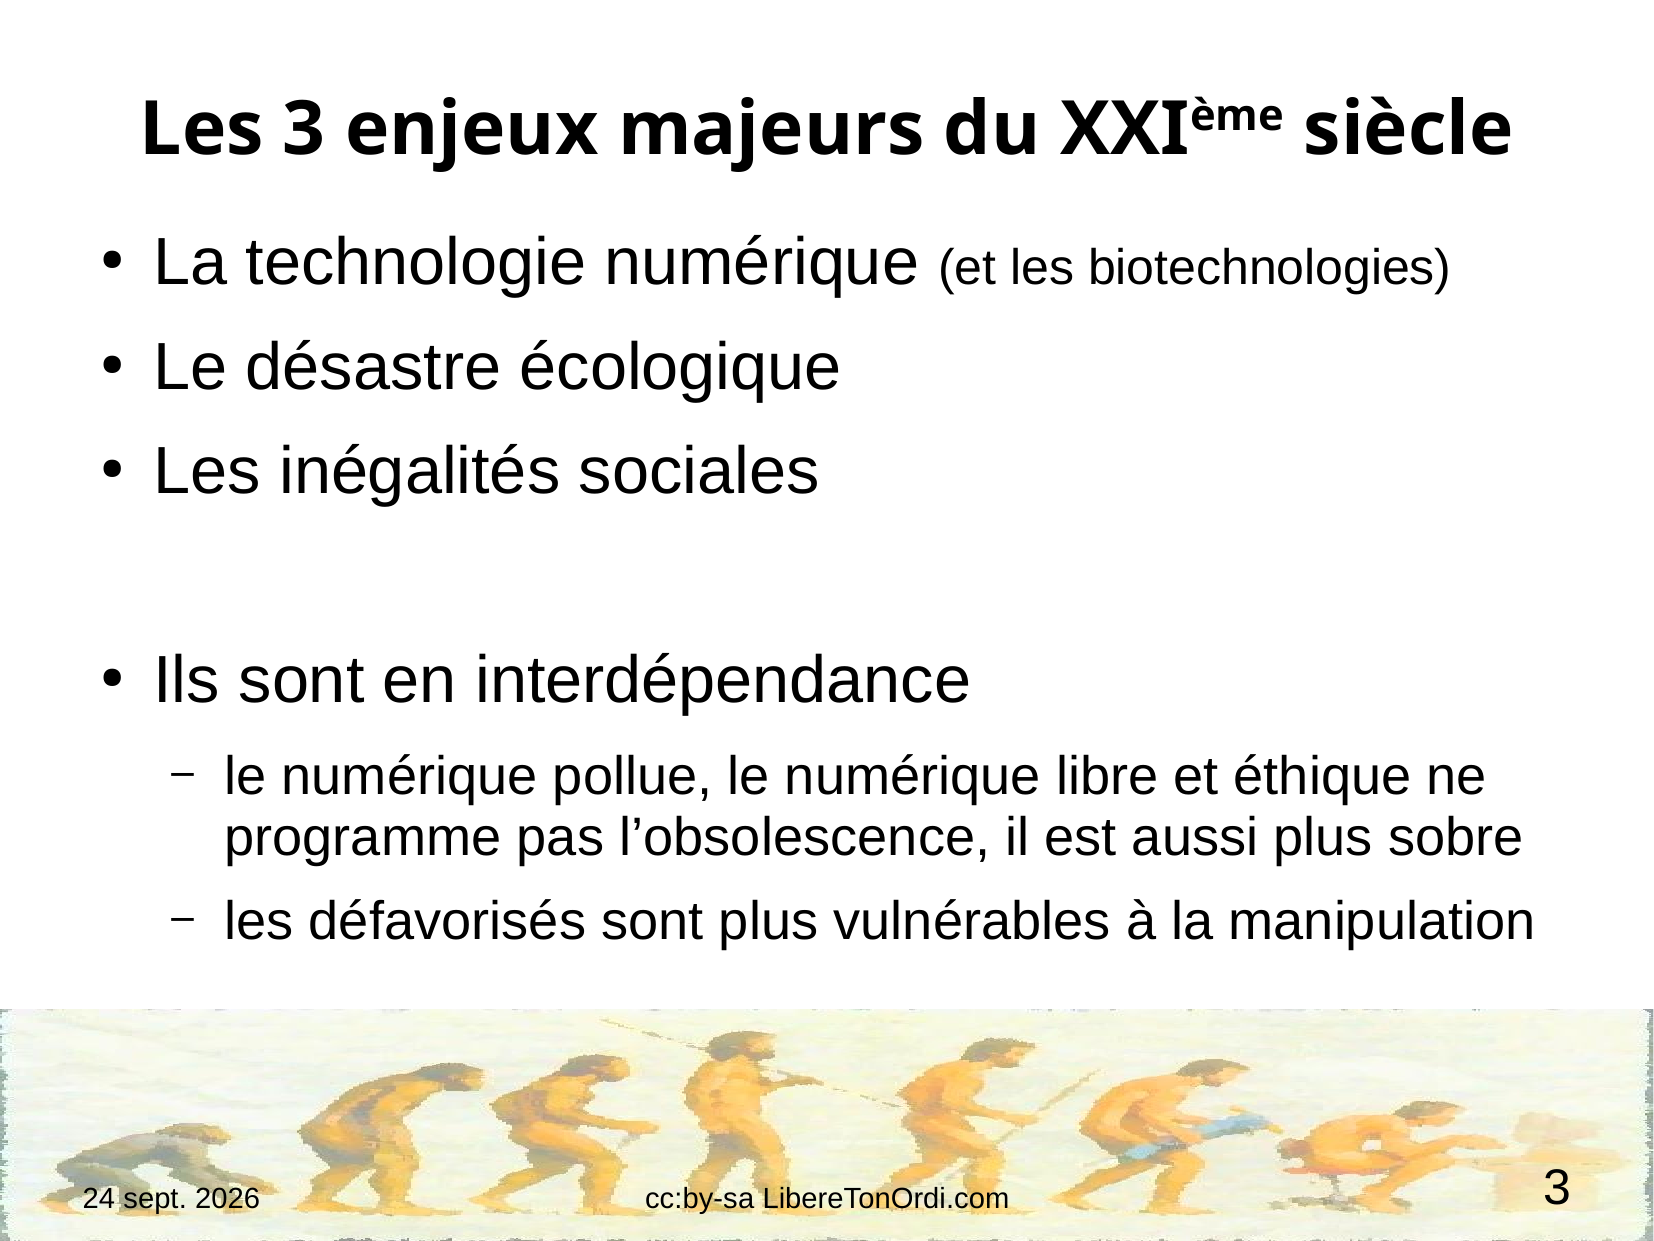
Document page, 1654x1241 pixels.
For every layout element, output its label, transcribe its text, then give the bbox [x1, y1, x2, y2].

list La technologie numérique (et les biotechnologies) Le désastre écologique Les inégalités sociales Ils sont en interdépendance le numérique pollue, le numérique libre et éthique ne programme pas l’obsolescence, il est aussi plus sobre les défavorisés sont plus vulnérables à la manipulation [82, 224, 1571, 1010]
title Les 3 enjeux majeurs du XXIème siècle [82, 49, 1571, 201]
picture [0, 1009, 1654, 1241]
